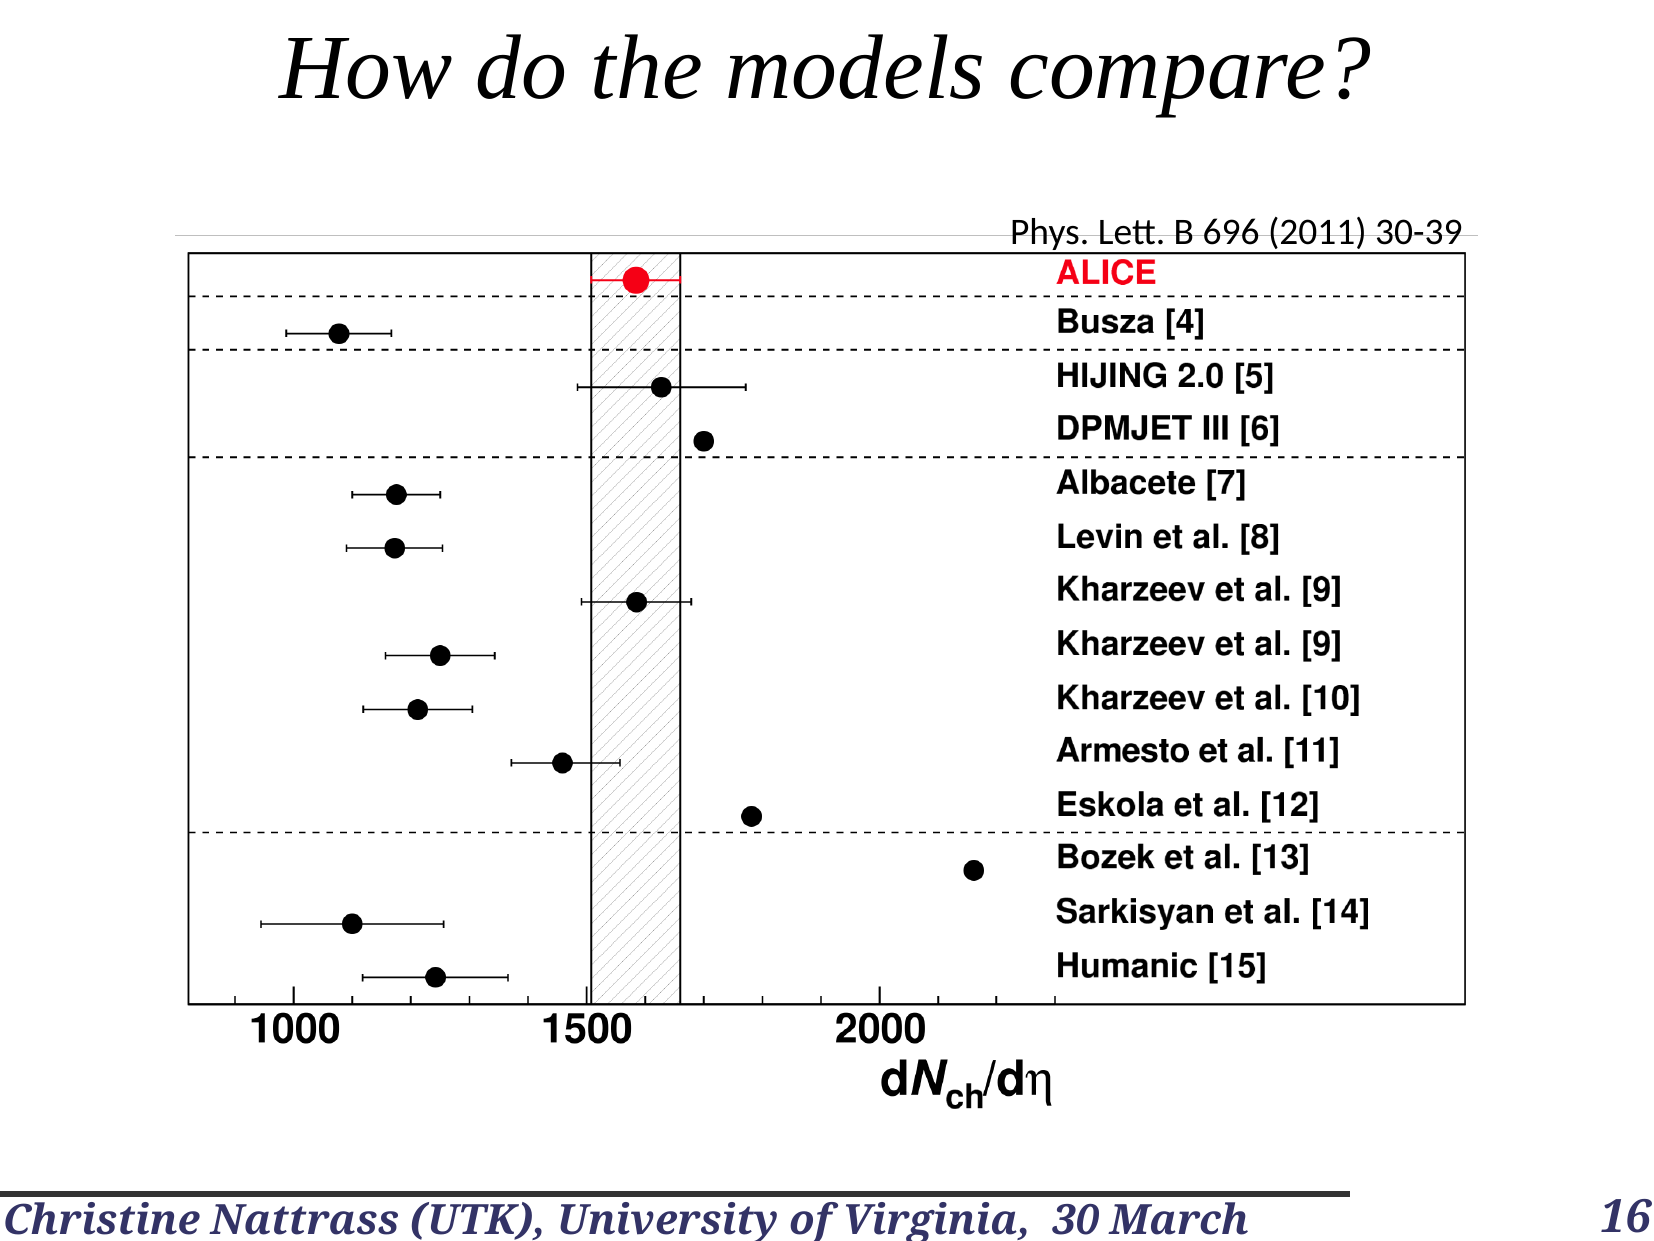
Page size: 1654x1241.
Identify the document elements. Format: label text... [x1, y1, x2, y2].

title How do the models compare? [0, 0, 1654, 172]
text_box Phys. Lett. B 696 (2011) 30-39 [937, 199, 1478, 260]
picture [175, 234, 1478, 1119]
